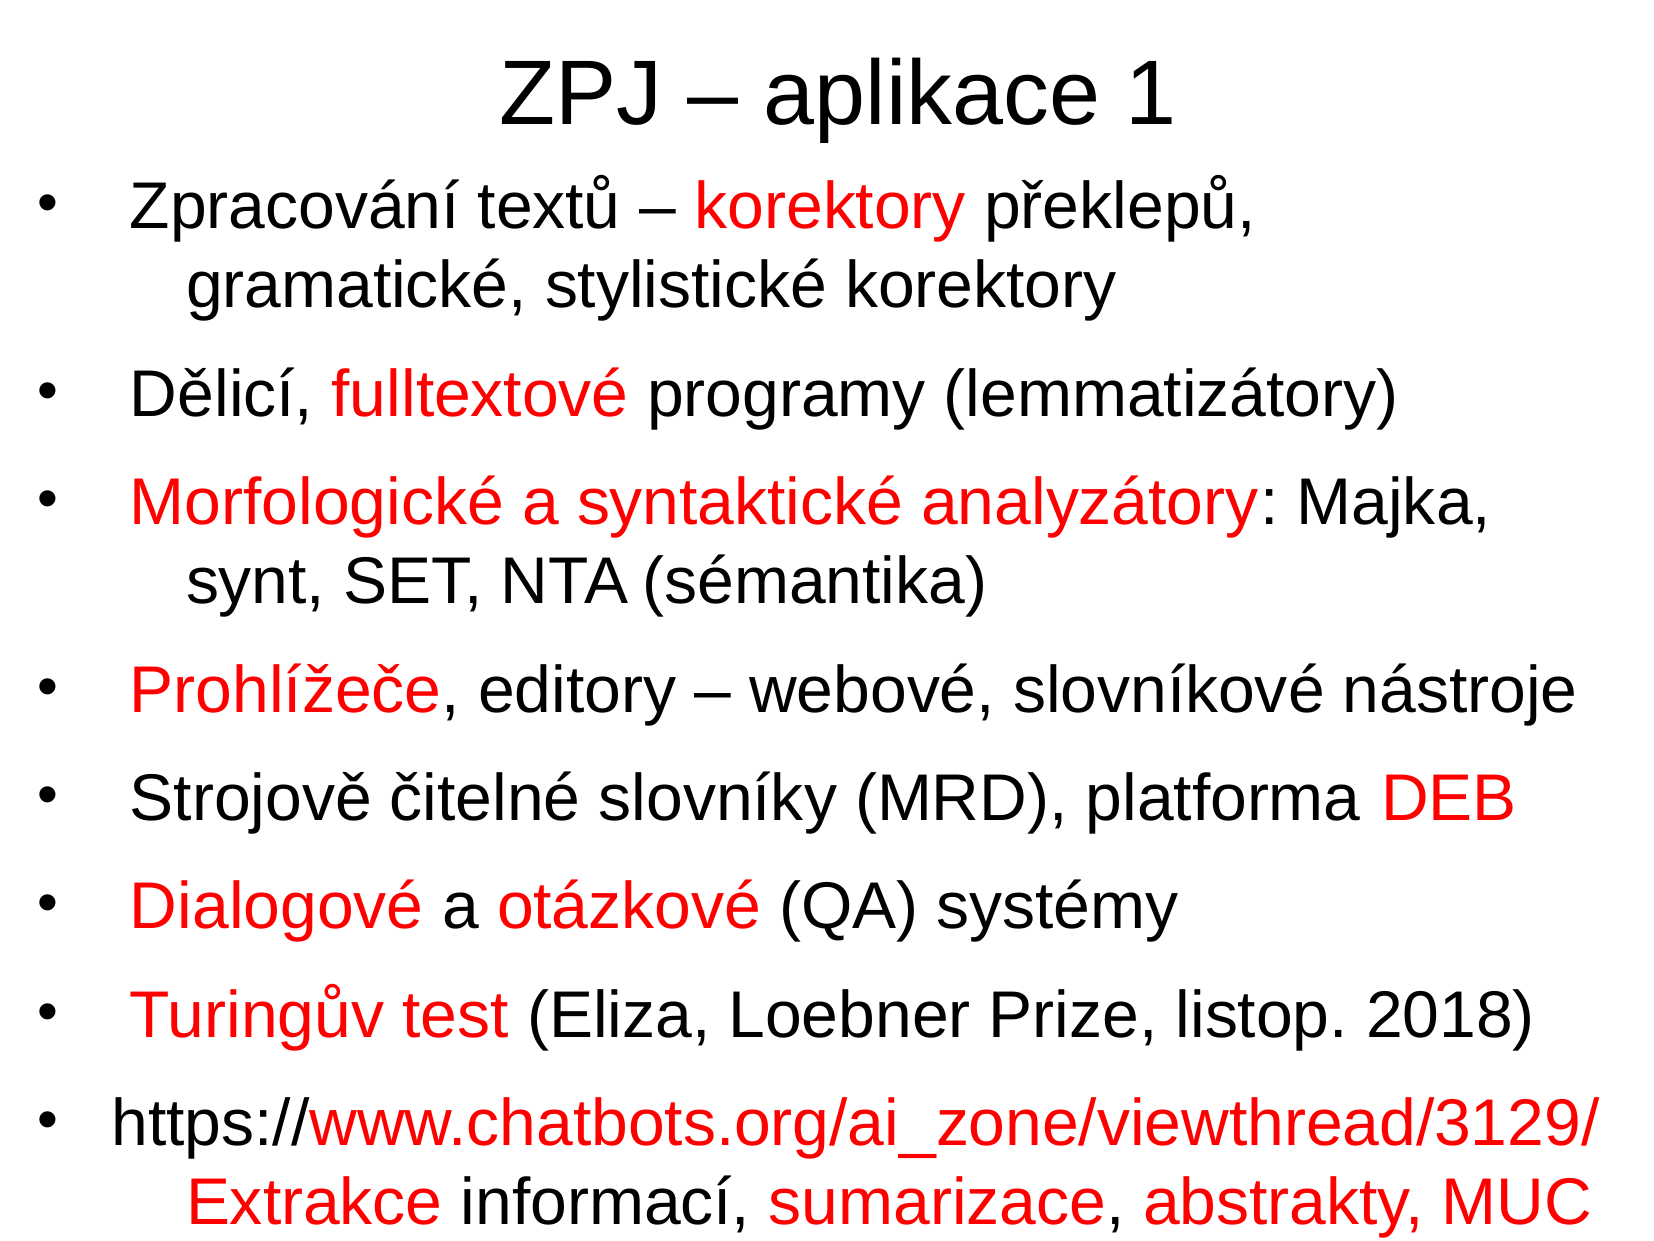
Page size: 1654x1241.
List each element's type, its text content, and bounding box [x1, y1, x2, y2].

list Zpracování textů – korektory překlepů, gramatické, stylistické korektory Dělicí, fulltextové programy (lemmatizátory) Morfologické a syntaktické analyzátory: Majka, synt, SET, NTA (sémantika) Prohlížeče, editory – webové, slovníkové nástroje Strojově čitelné slovníky (MRD), platforma DEB Dialogové a otázkové (QA) systémy Turingův test (Eliza, Loebner Prize, listop. 2018) https://www.chatbots.org/ai_zone/viewthread/3129/Extrakce informací, sumarizace, abstrakty, MUC [37, 162, 1602, 1241]
title ZPJ – aplikace 1 [112, 27, 1565, 148]
